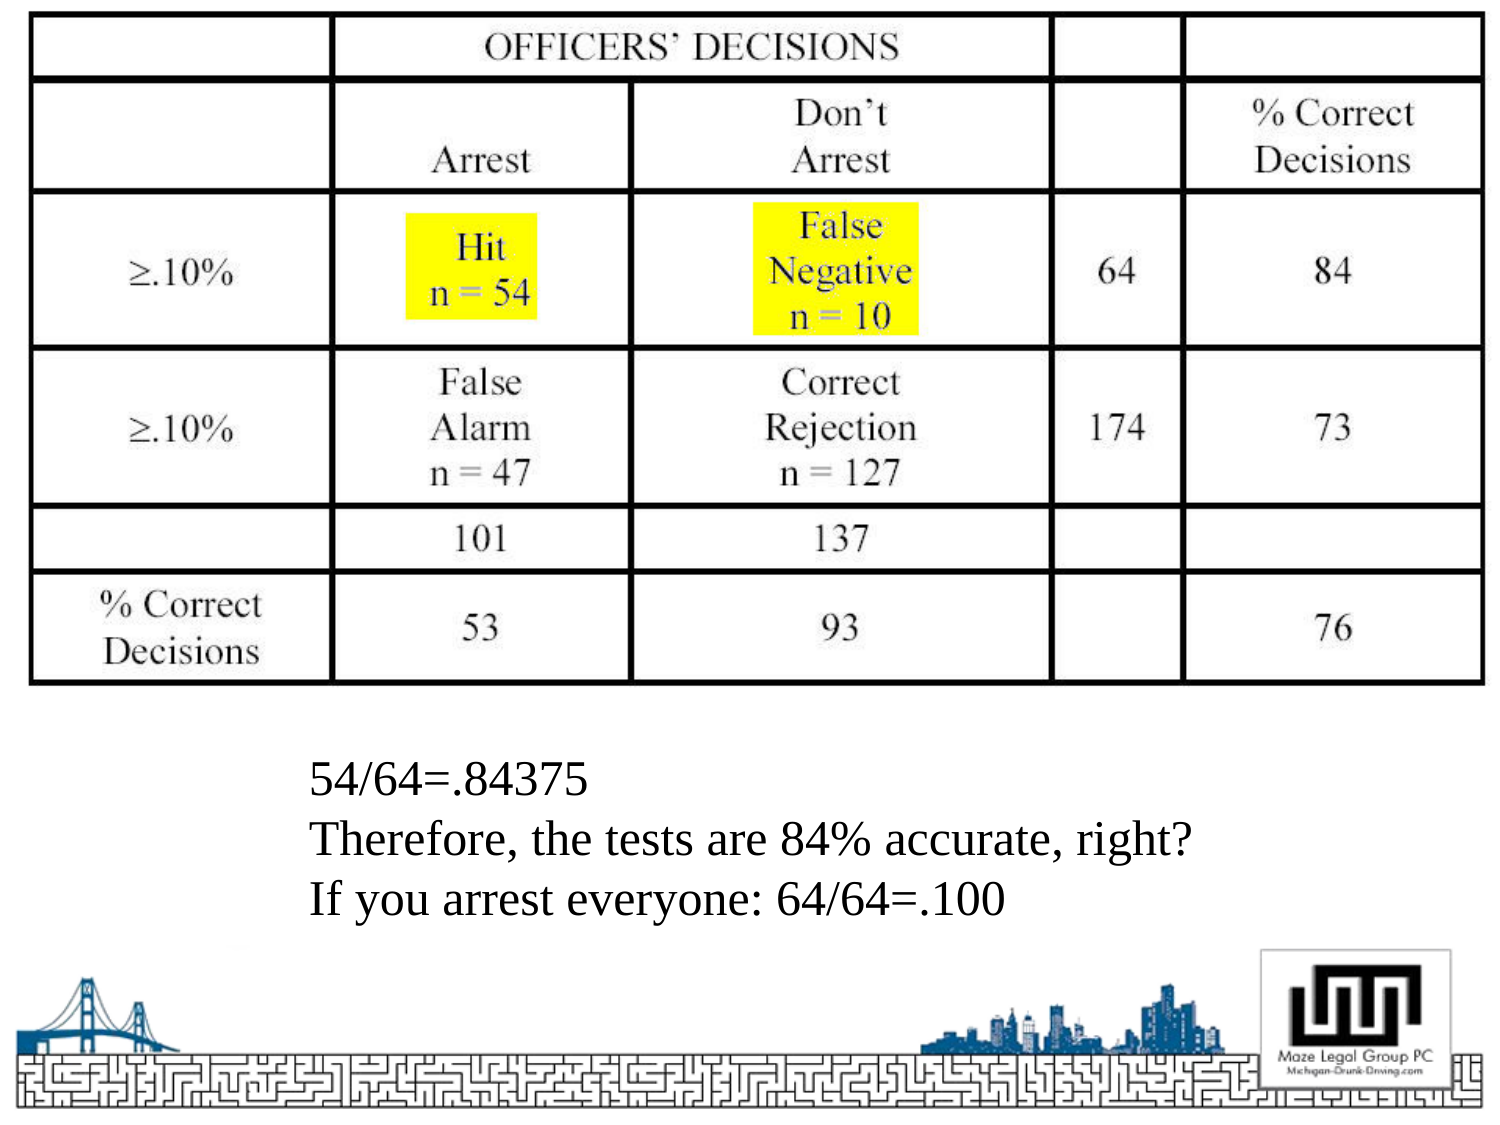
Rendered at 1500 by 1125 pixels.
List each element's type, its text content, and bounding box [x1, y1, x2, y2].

text_box 54/64=.84375 Therefore, the tests are 84% accurate, right? If you arrest everyone: 64/64=.100 [294, 737, 1207, 933]
picture [15, 0, 1500, 697]
